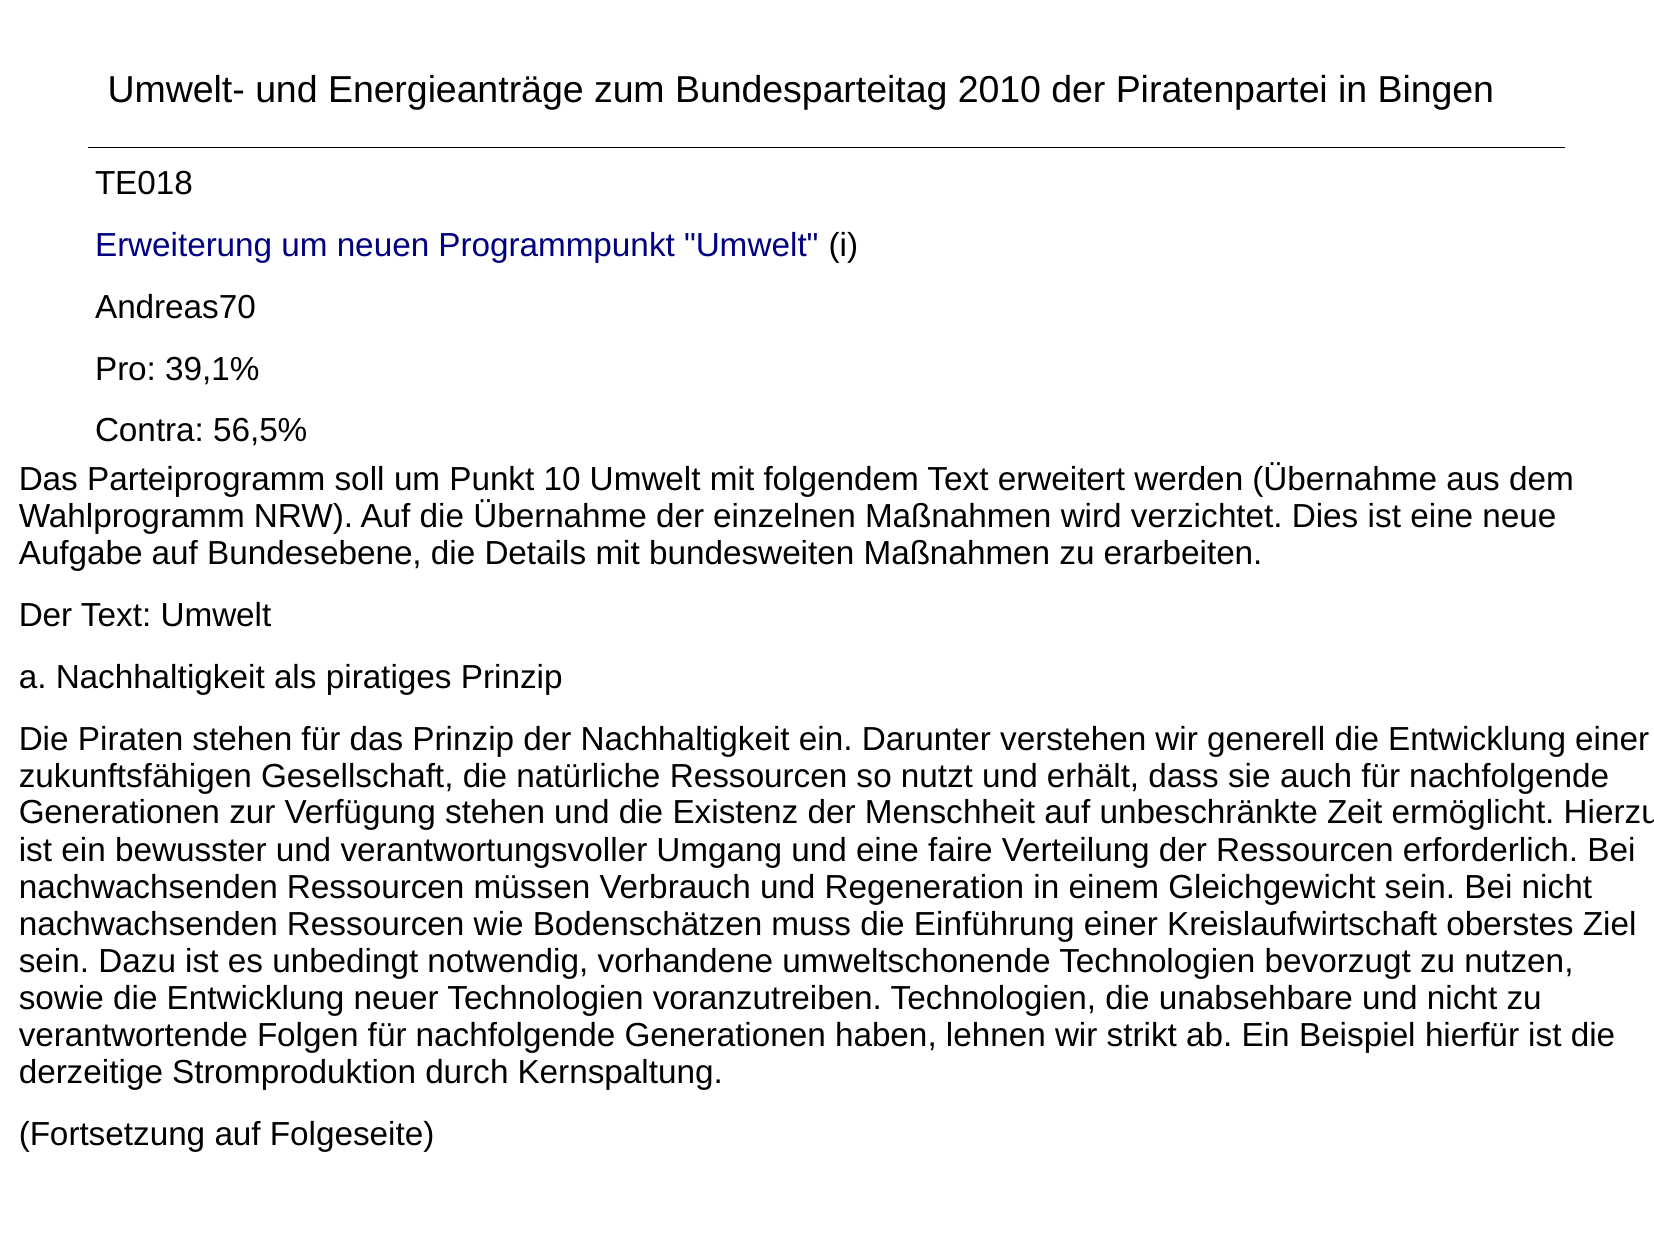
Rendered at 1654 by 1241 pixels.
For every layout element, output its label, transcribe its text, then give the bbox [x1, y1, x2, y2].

text_box TE018 Erweiterung um neuen Programmpunkt "Umwelt" (i) Andreas70 Pro: 39,1% Contra: 56,5% [80, 157, 1565, 453]
text_box Das Parteiprogramm soll um Punkt 10 Umwelt mit folgendem Text erweitert werden (Übernahme aus dem Wahlprogramm NRW). Auf die Übernahme der einzelnen Maßnahmen wird verzichtet. Dies ist eine neue Aufgabe auf Bundesebene, die Details mit bundesweiten Maßnahmen zu erarbeiten. Der Text: Umwelt a. Nachhaltigkeit als piratiges Prinzip Die Piraten stehen für das Prinzip der Nachhaltigkeit ein. Darunter verstehen wir generell die Entwicklung einer zukunftsfähigen Gesellschaft, die natürliche Ressourcen so nutzt und erhält, dass sie auch für nachfolgende Generationen zur Verfügung stehen und die Existenz der Menschheit auf unbeschränkte Zeit ermöglicht. Hierzu ist ein bewusster und verantwortungsvoller Umgang und eine faire Verteilung der Ressourcen erforderlich. Bei nachwachsenden Ressourcen müssen Verbrauch und Regeneration in einem Gleichgewicht sein. Bei nicht nachwachsenden Ressourcen wie Bodenschätzen muss die Einführung einer Kreislaufwirtschaft oberstes Ziel sein. Dazu ist es unbedingt notwendig, vorhandene umweltschonende Technologien bevorzugt zu nutzen, sowie die Entwicklung neuer Technologien voranzutreiben. Technologien, die unabsehbare und nicht zu verantwortende Folgen für nachfolgende Generationen haben, lehnen wir strikt ab. Ein Beispiel hierfür ist die derzeitige Stromproduktion durch Kernspaltung. (Fortsetzung auf Folgeseite) [3, 453, 1654, 1241]
